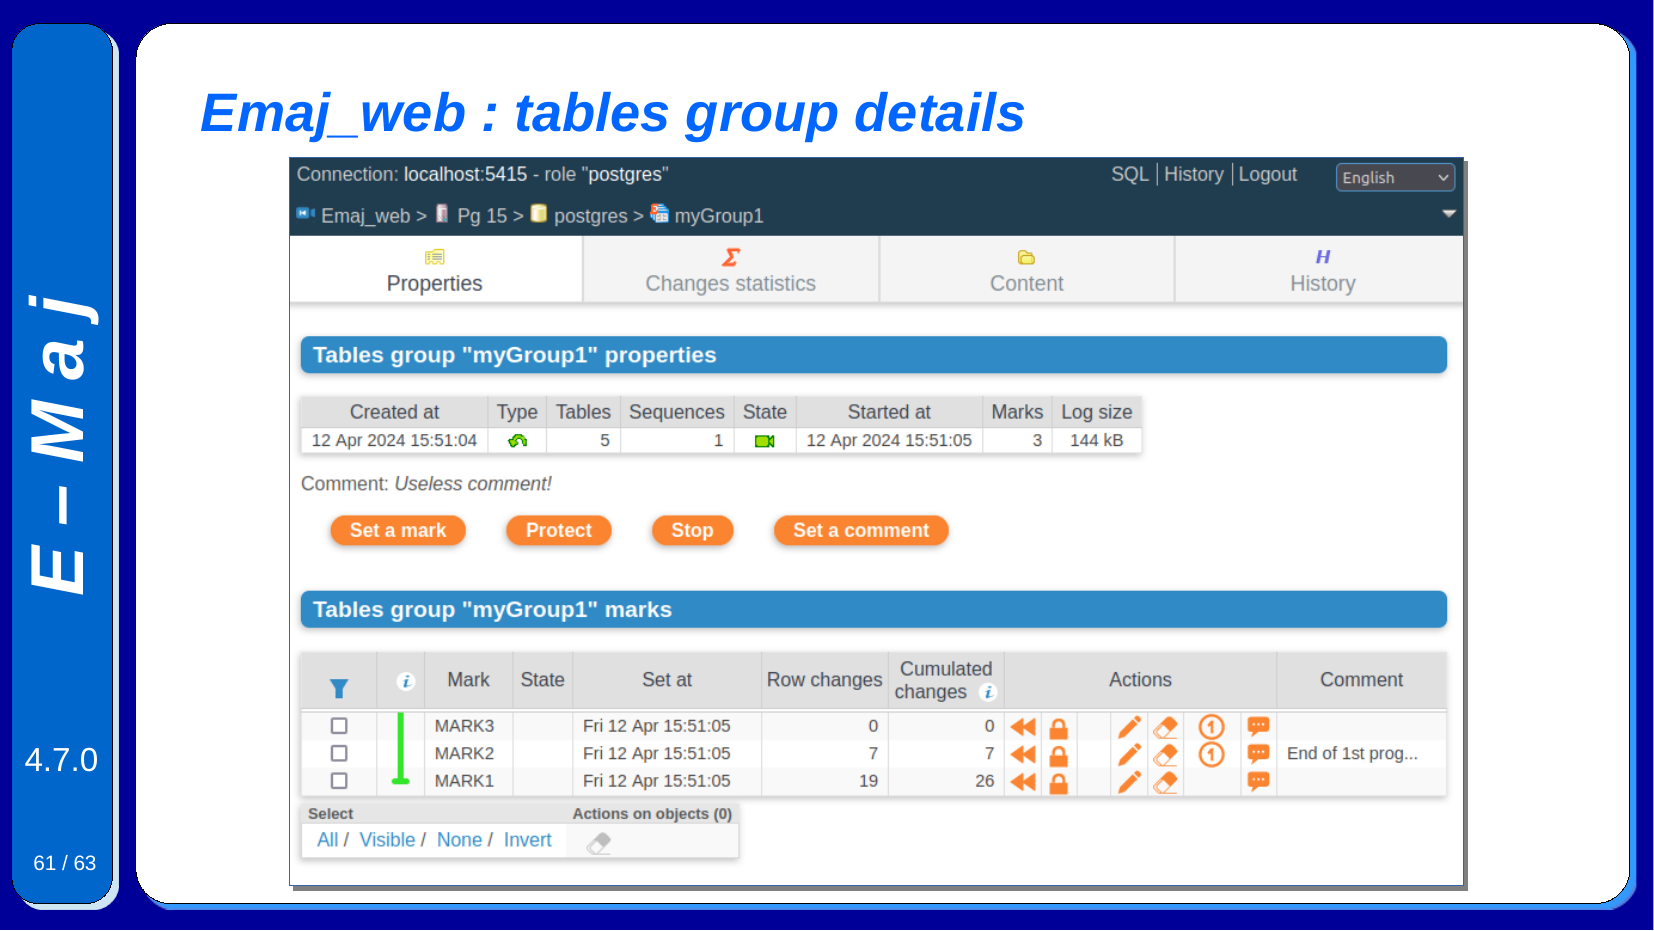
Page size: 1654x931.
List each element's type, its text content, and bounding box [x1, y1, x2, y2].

picture [289, 157, 1464, 886]
title Emaj_web : tables group details [200, 34, 1575, 191]
